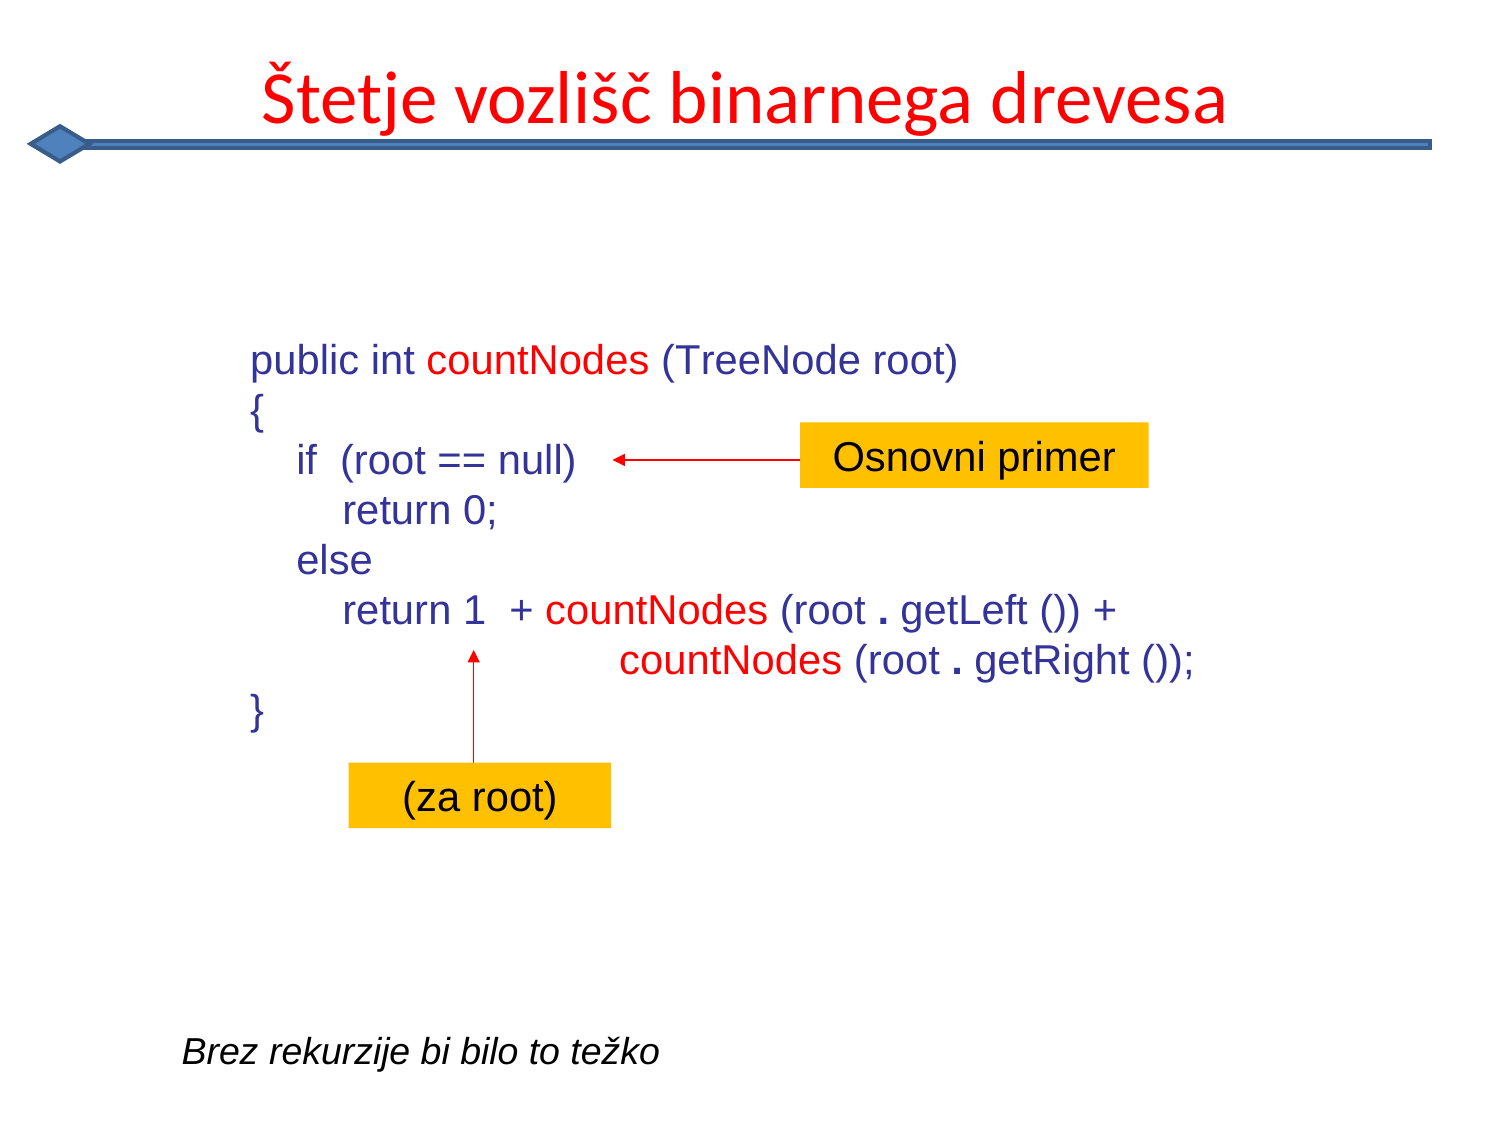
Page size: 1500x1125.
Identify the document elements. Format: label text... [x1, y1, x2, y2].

text_box Osnovni primer [800, 422, 1149, 488]
text_box public int countNodes (TreeNode root) { if (root == null) return 0; else return 1 + countNodes (root . getLeft ()) + countNodes (root . getRight ()); } [212, 324, 1320, 741]
title Štetje vozlišč binarnega drevesa [70, 35, 1421, 153]
text_box Brez rekurzije bi bilo to težko [166, 1019, 676, 1080]
text_box (za root) [348, 762, 612, 829]
